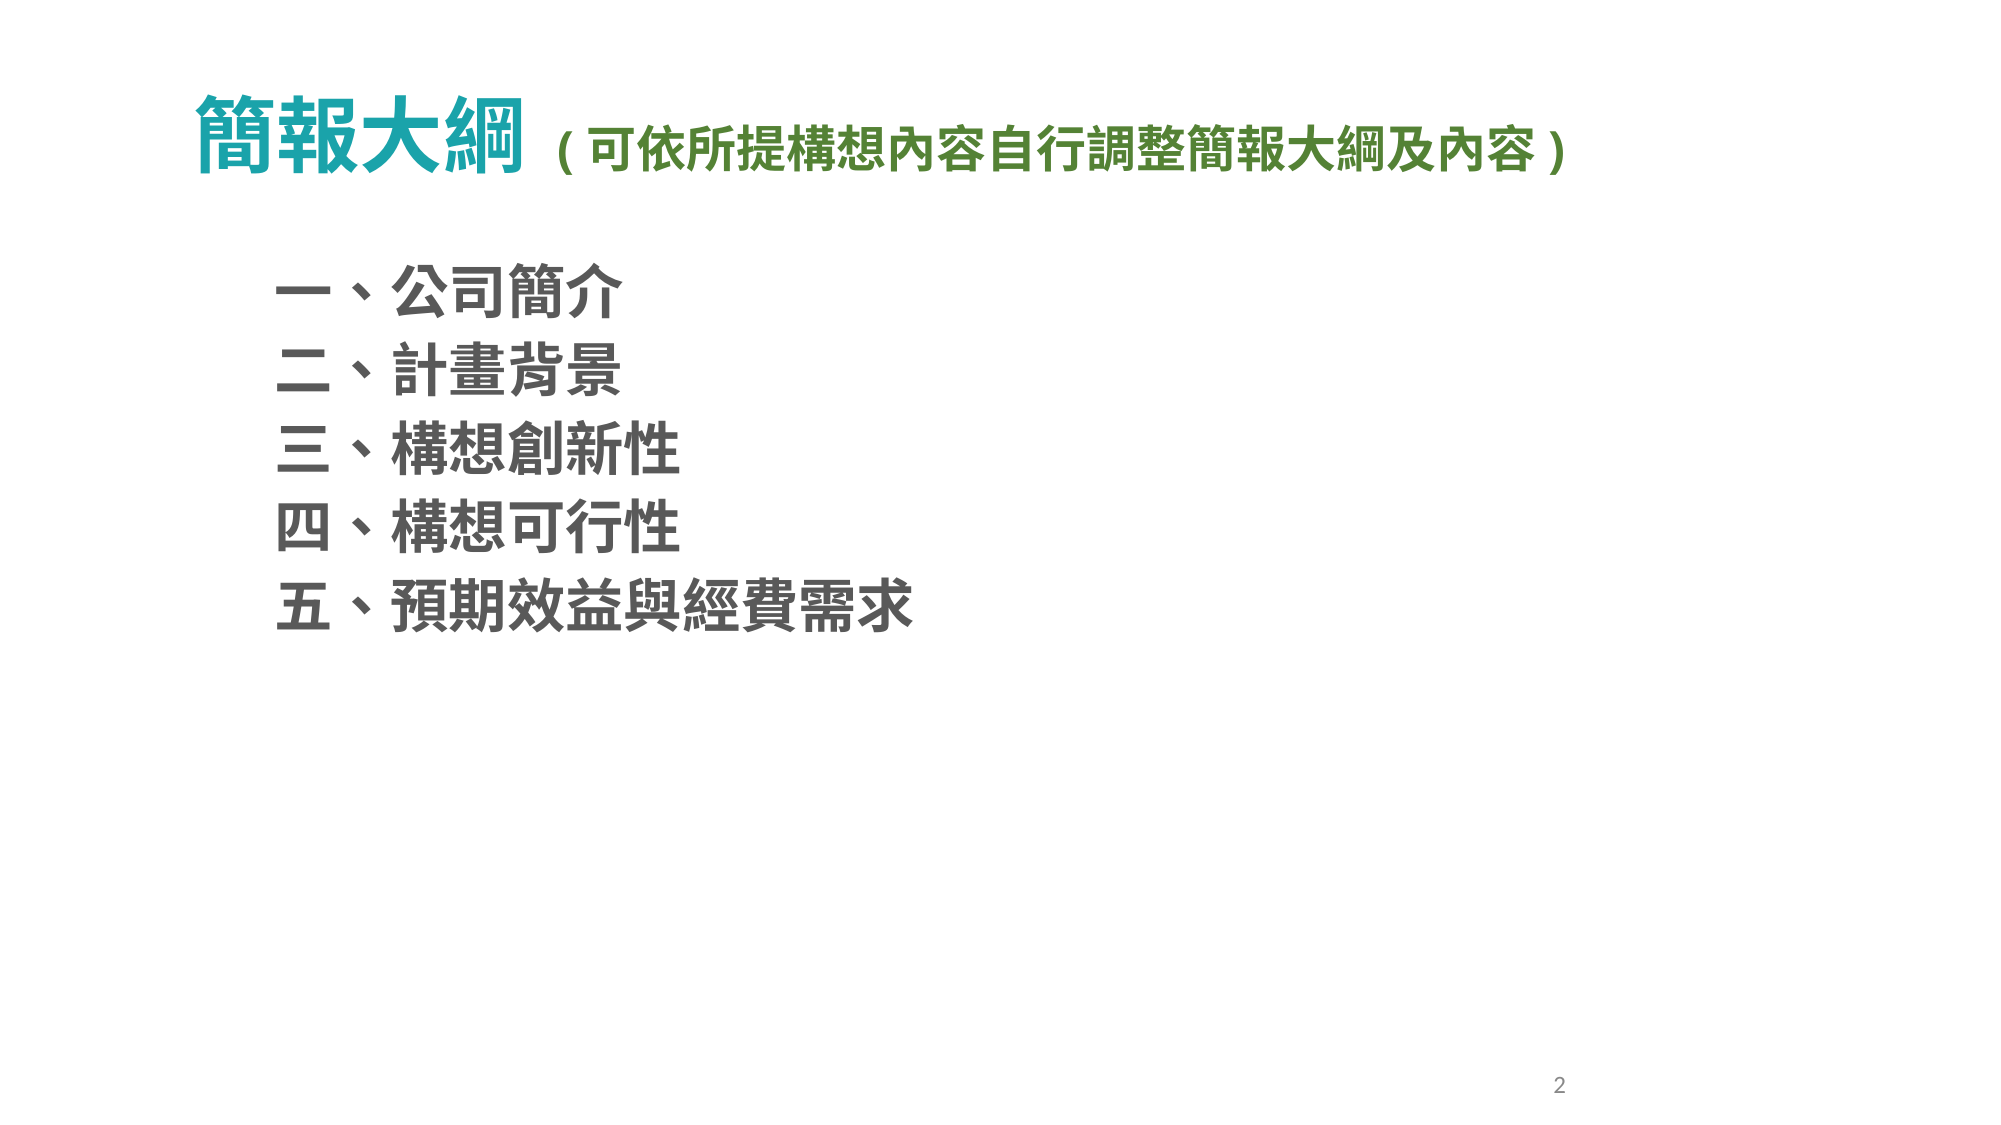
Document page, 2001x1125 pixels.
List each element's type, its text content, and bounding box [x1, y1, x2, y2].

text_box 簡報大綱 [178, 76, 1404, 221]
text_box 一、公司簡介 二、計畫背景 三、構想創新性 四、構想可行性 五、預期效益與經費需求 [259, 255, 1485, 970]
text_box 2 [1538, 1053, 1989, 1114]
text_box (可依所提構想內容自行調整簡報大綱及內容) [542, 110, 1582, 187]
